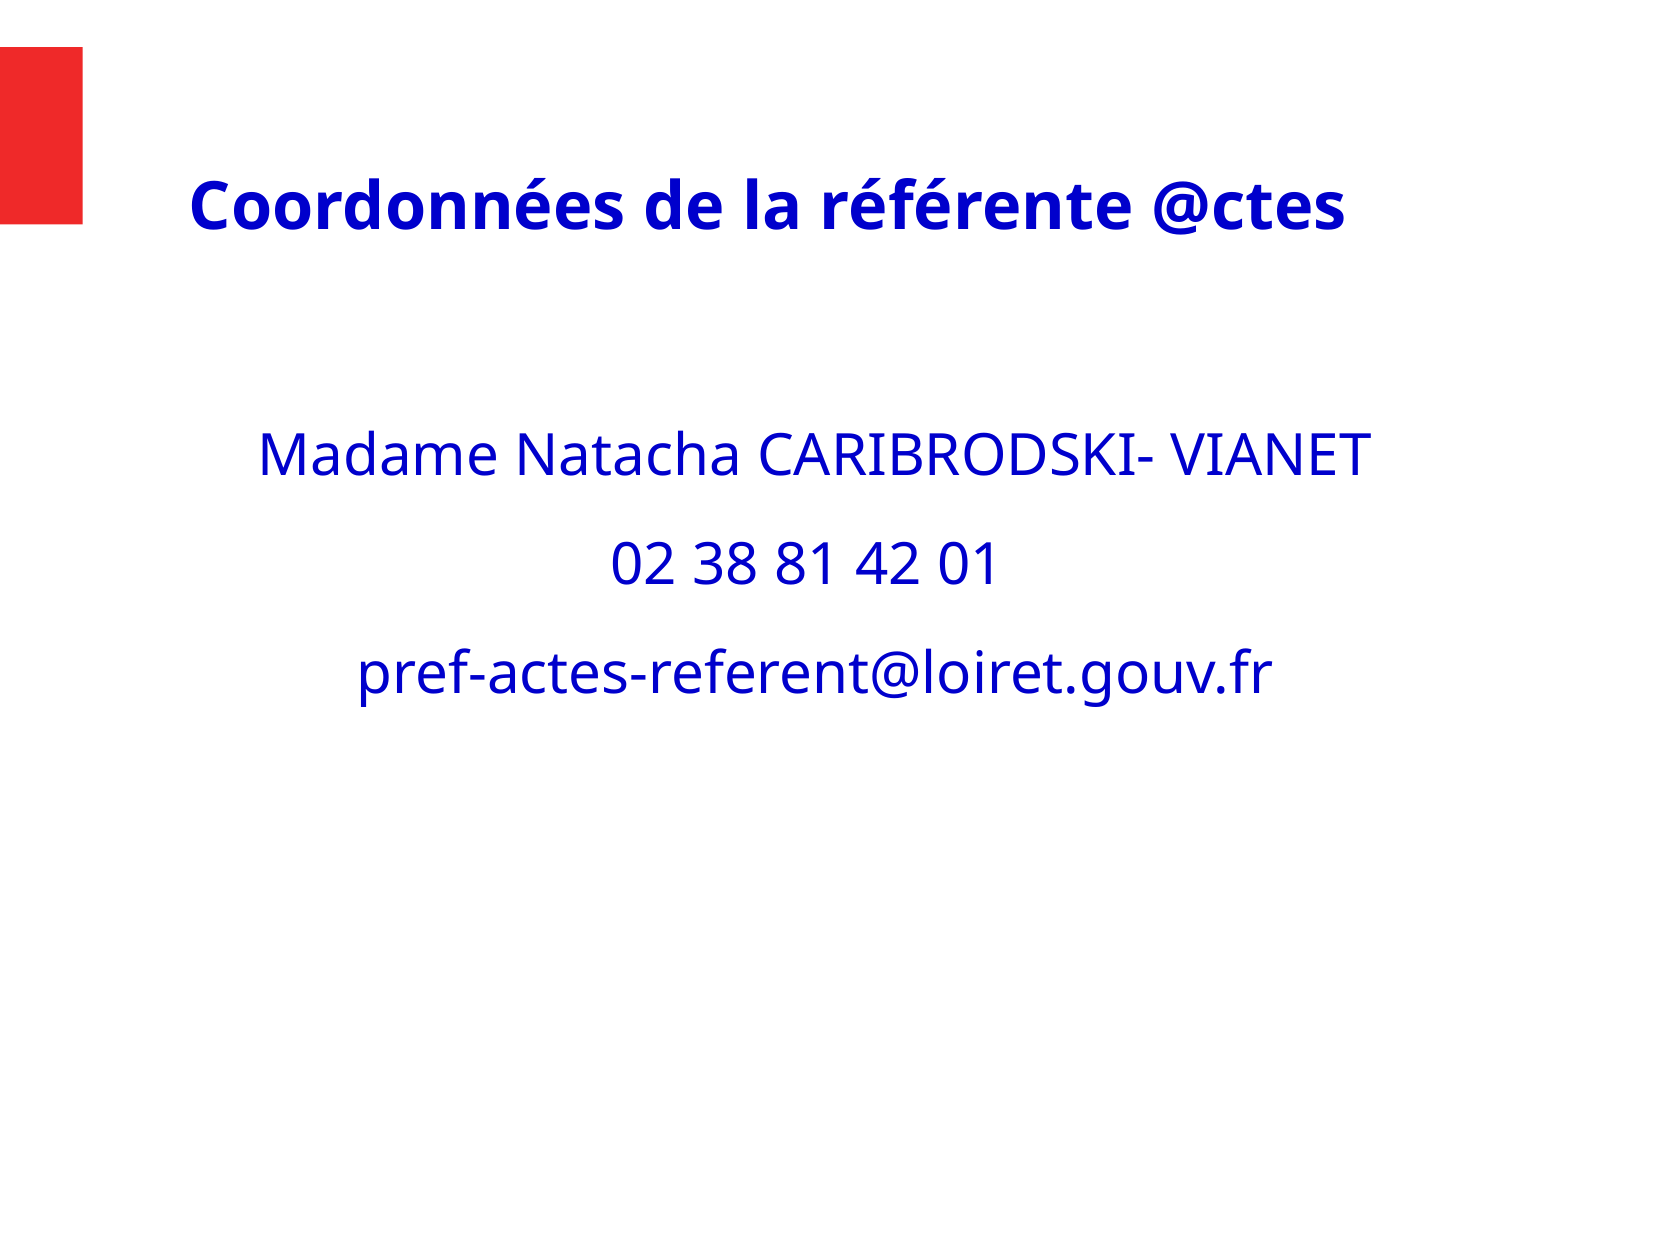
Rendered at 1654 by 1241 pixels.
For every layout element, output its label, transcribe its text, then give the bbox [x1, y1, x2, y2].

list Madame Natacha CARIBRODSKI- VIANET 02 38 81 42 01 pref-actes-referent@loiret.gouv.fr [23, 413, 1536, 1086]
title Coordonnées de la référente @ctes [118, 99, 1571, 308]
